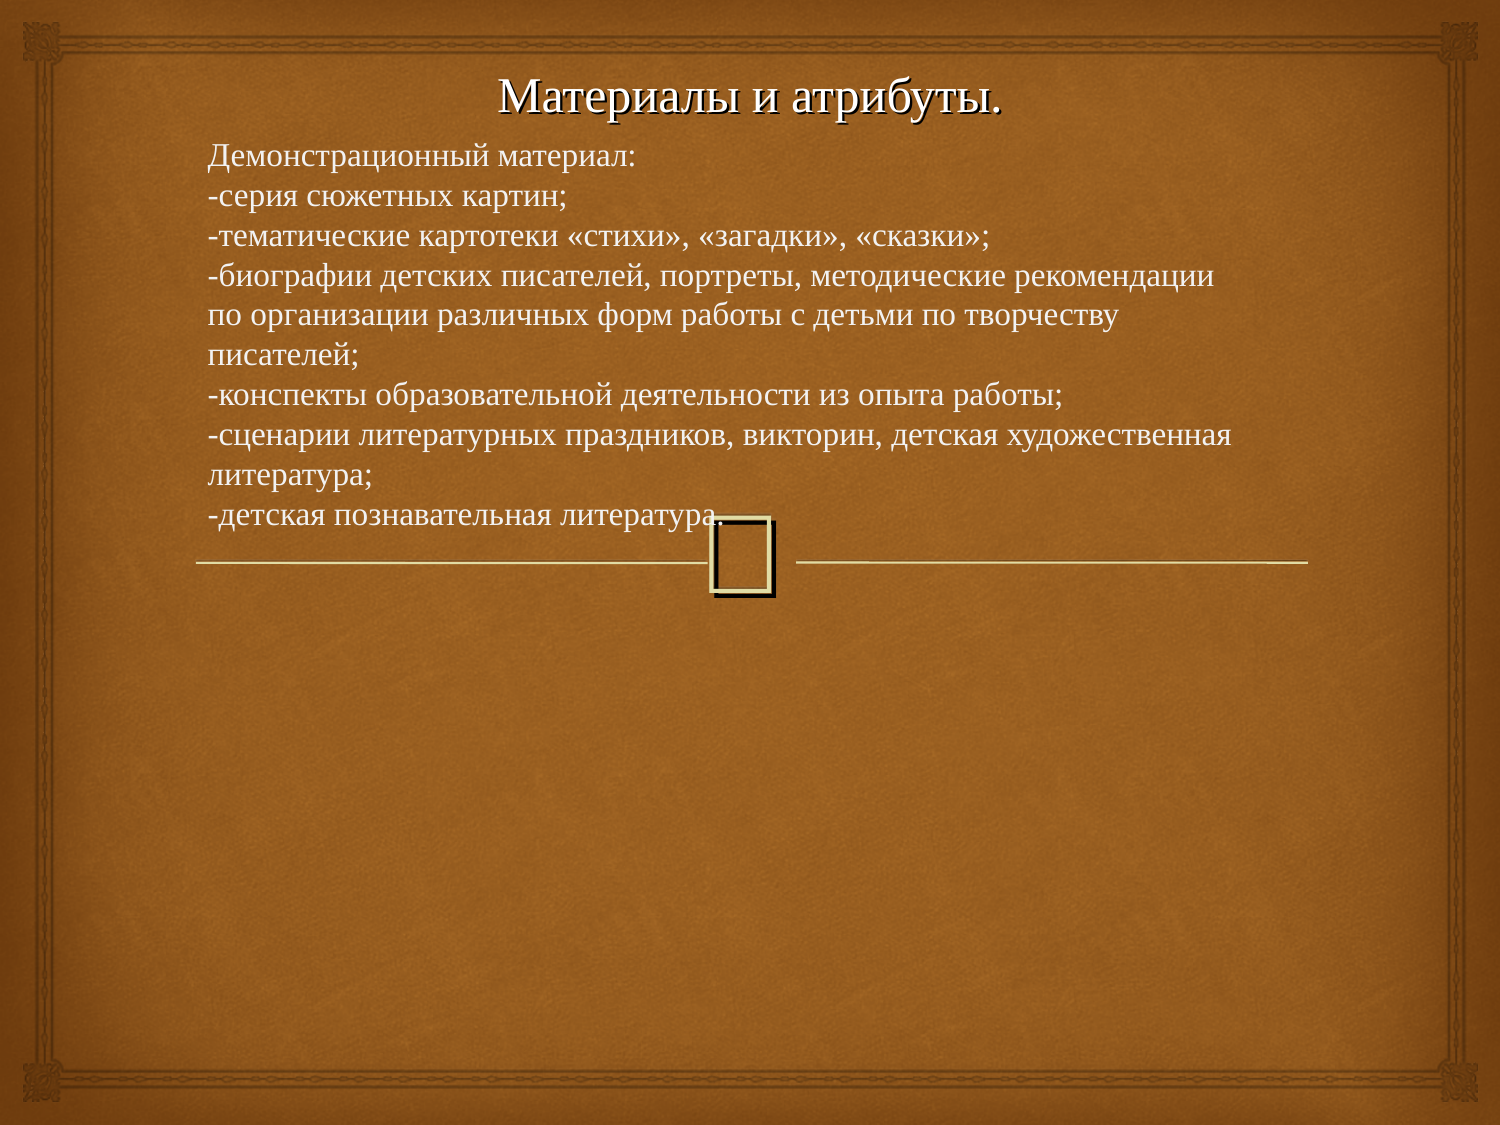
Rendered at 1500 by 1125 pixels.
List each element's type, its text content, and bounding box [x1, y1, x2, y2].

subtitle Материалы и атрибуты. [112, 54, 1388, 1000]
text_box Демонстрационный материал: -серия сюжетных картин; -тематические картотеки «стихи», «загадки», «сказки»; -биографии детских писателей, портреты, методические рекомендации по организации различных форм работы с детьми по творчеству писателей; -конспекты образовательной деятельности из опыта работы; -сценарии литературных праздников, викторин, детская художественная литература; -детская познавательная литература. [193, 125, 1268, 540]
